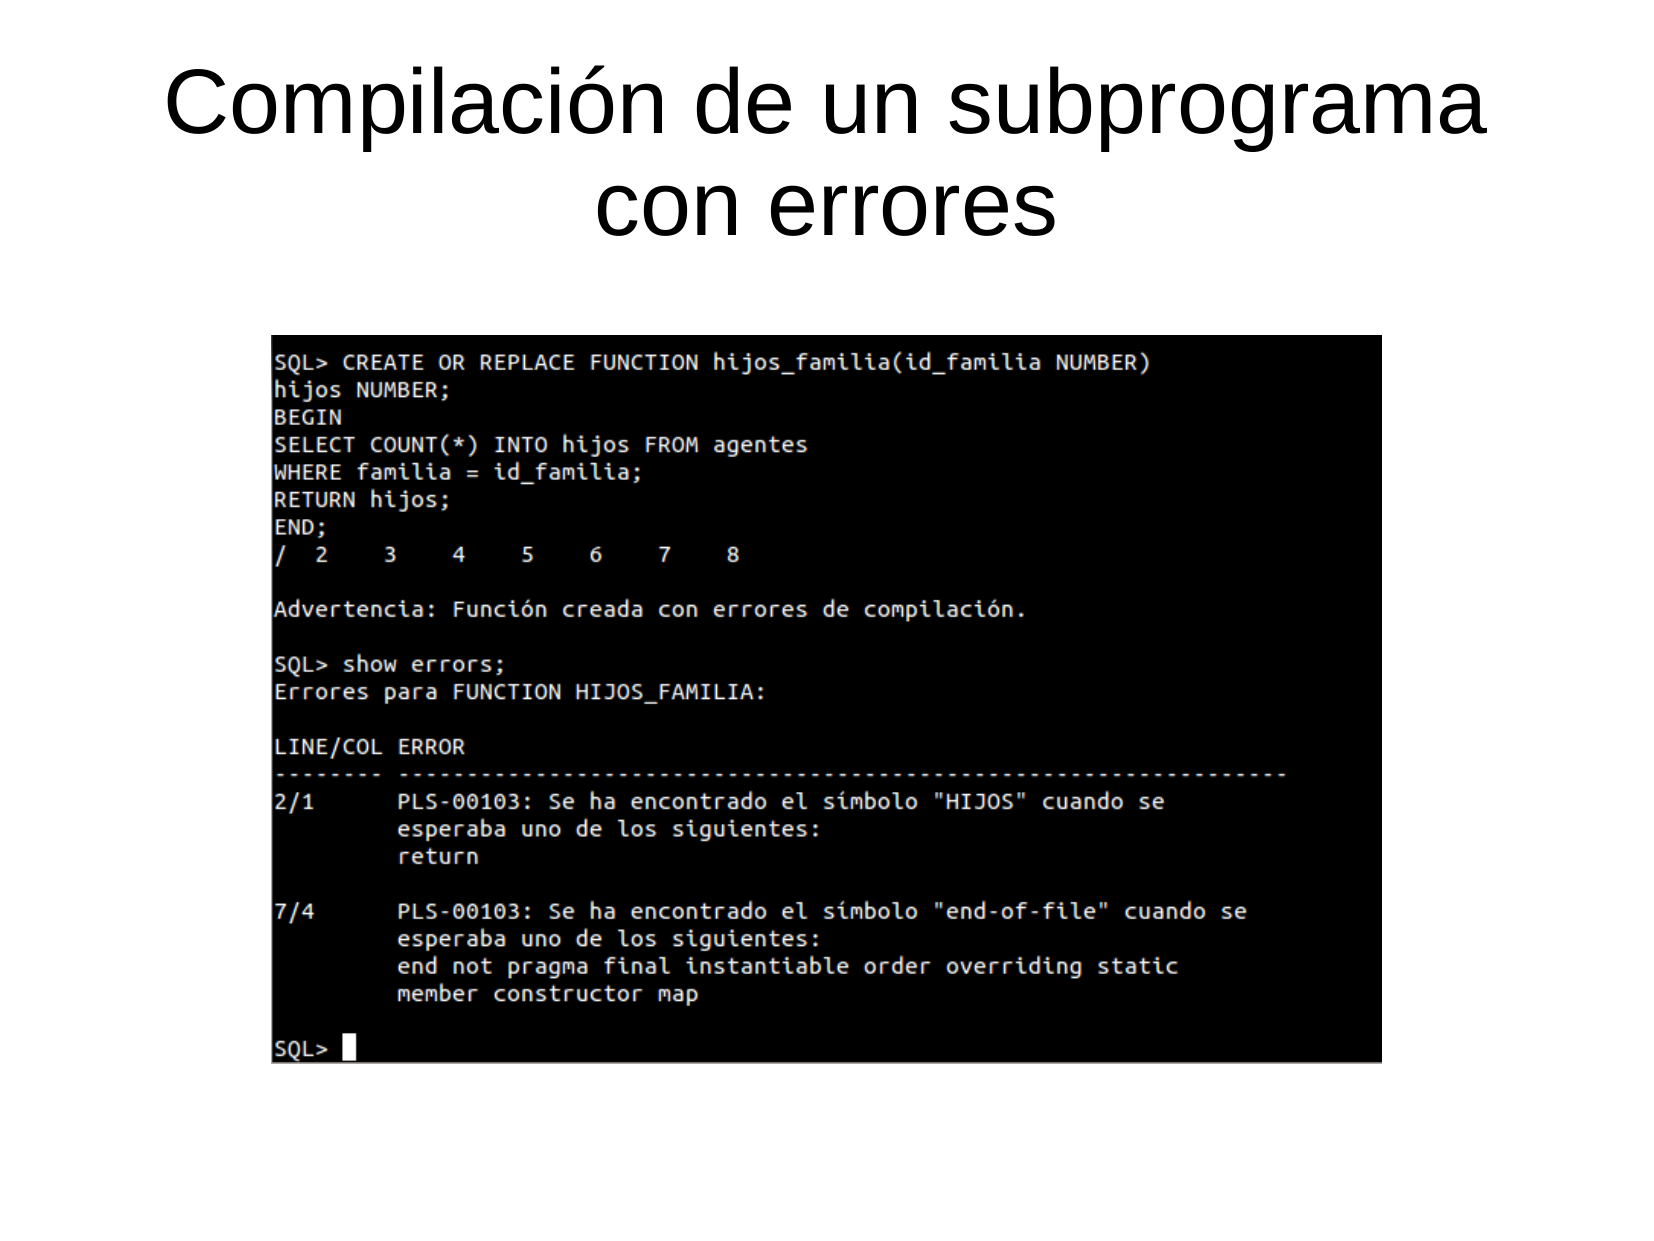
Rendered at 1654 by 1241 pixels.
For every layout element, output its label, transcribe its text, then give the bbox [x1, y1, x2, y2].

picture [271, 335, 1382, 1064]
title Compilación de un subprograma con errores [82, 49, 1571, 257]
